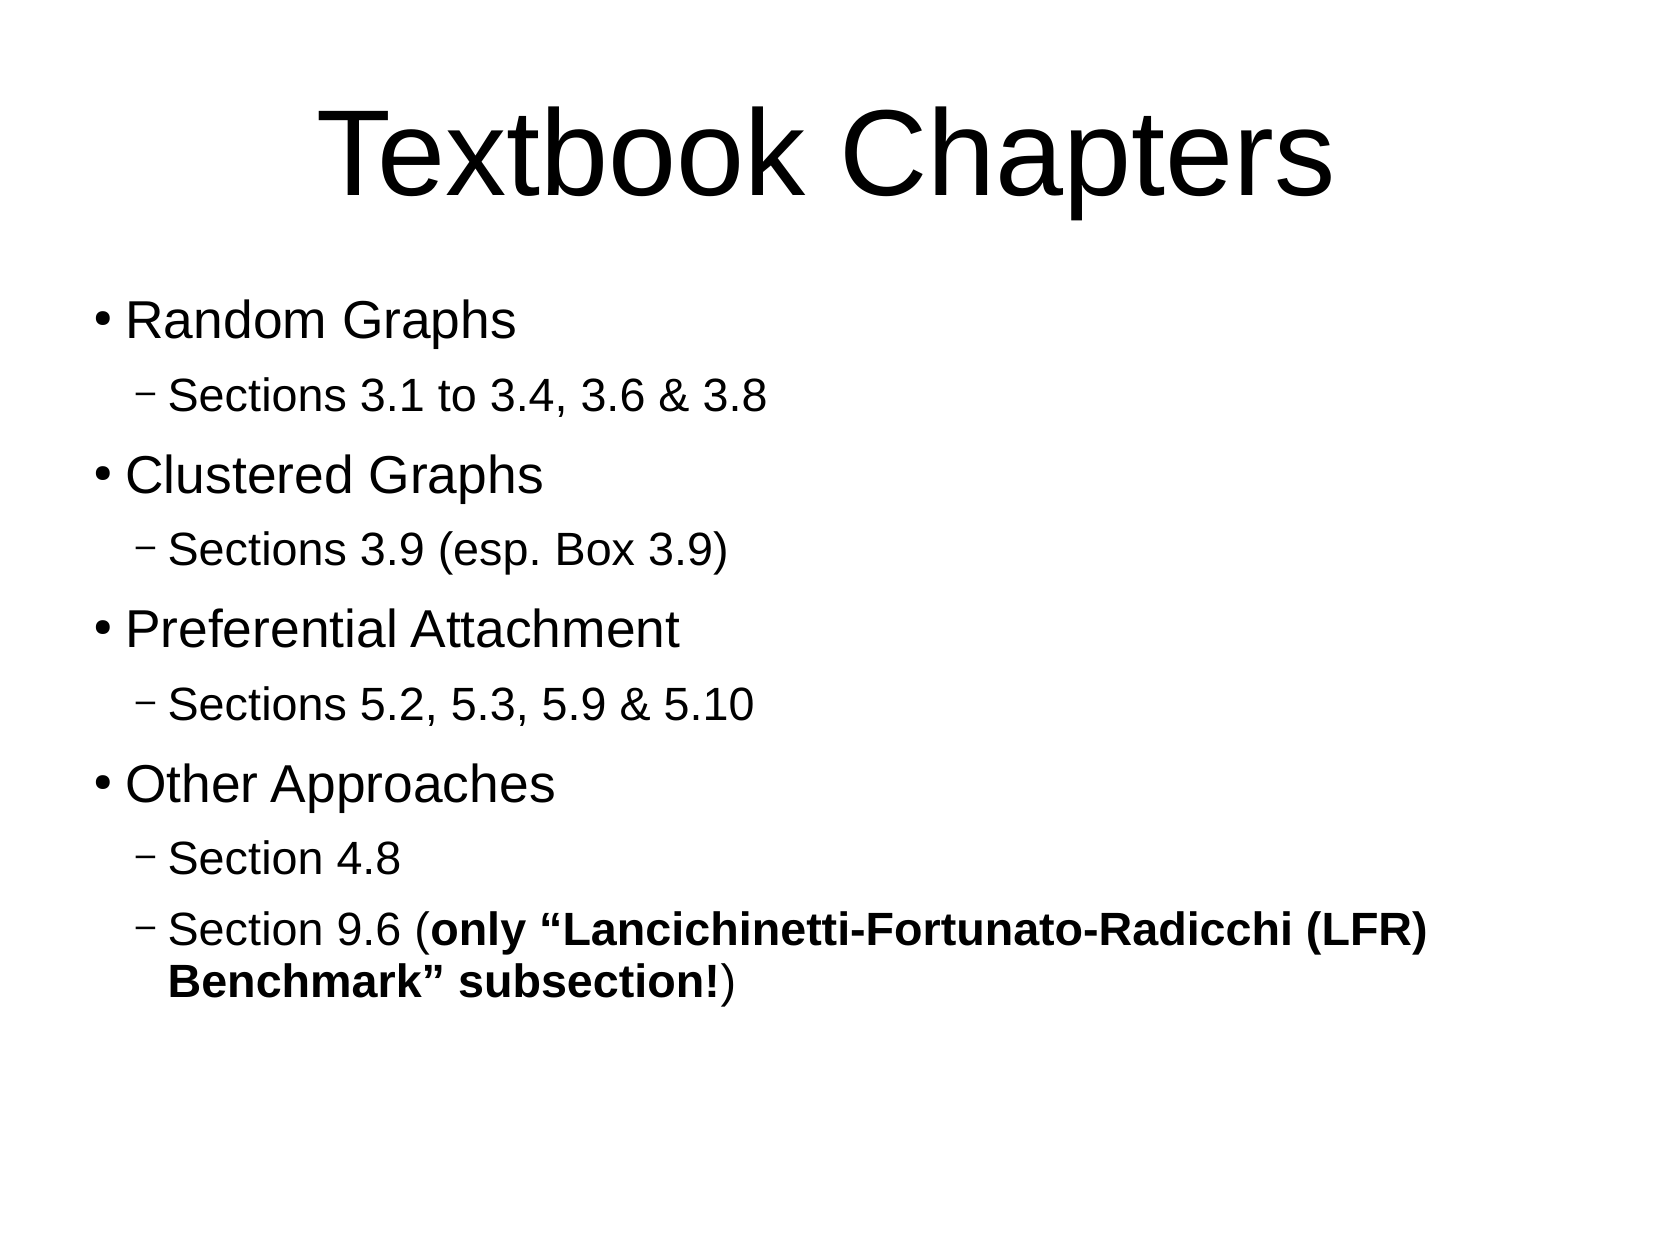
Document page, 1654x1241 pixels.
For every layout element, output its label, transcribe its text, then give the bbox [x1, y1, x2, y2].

list Random Graphs Sections 3.1 to 3.4, 3.6 & 3.8 Clustered Graphs Sections 3.9 (esp. Box 3.9) Preferential Attachment Sections 5.2, 5.3, 5.9 & 5.10 Other Approaches Section 4.8 Section 9.6 (only “Lancichinetti-Fortunato-Radicchi (LFR) Benchmark” subsection!) [82, 290, 1571, 1010]
title Textbook Chapters [82, 49, 1571, 257]
